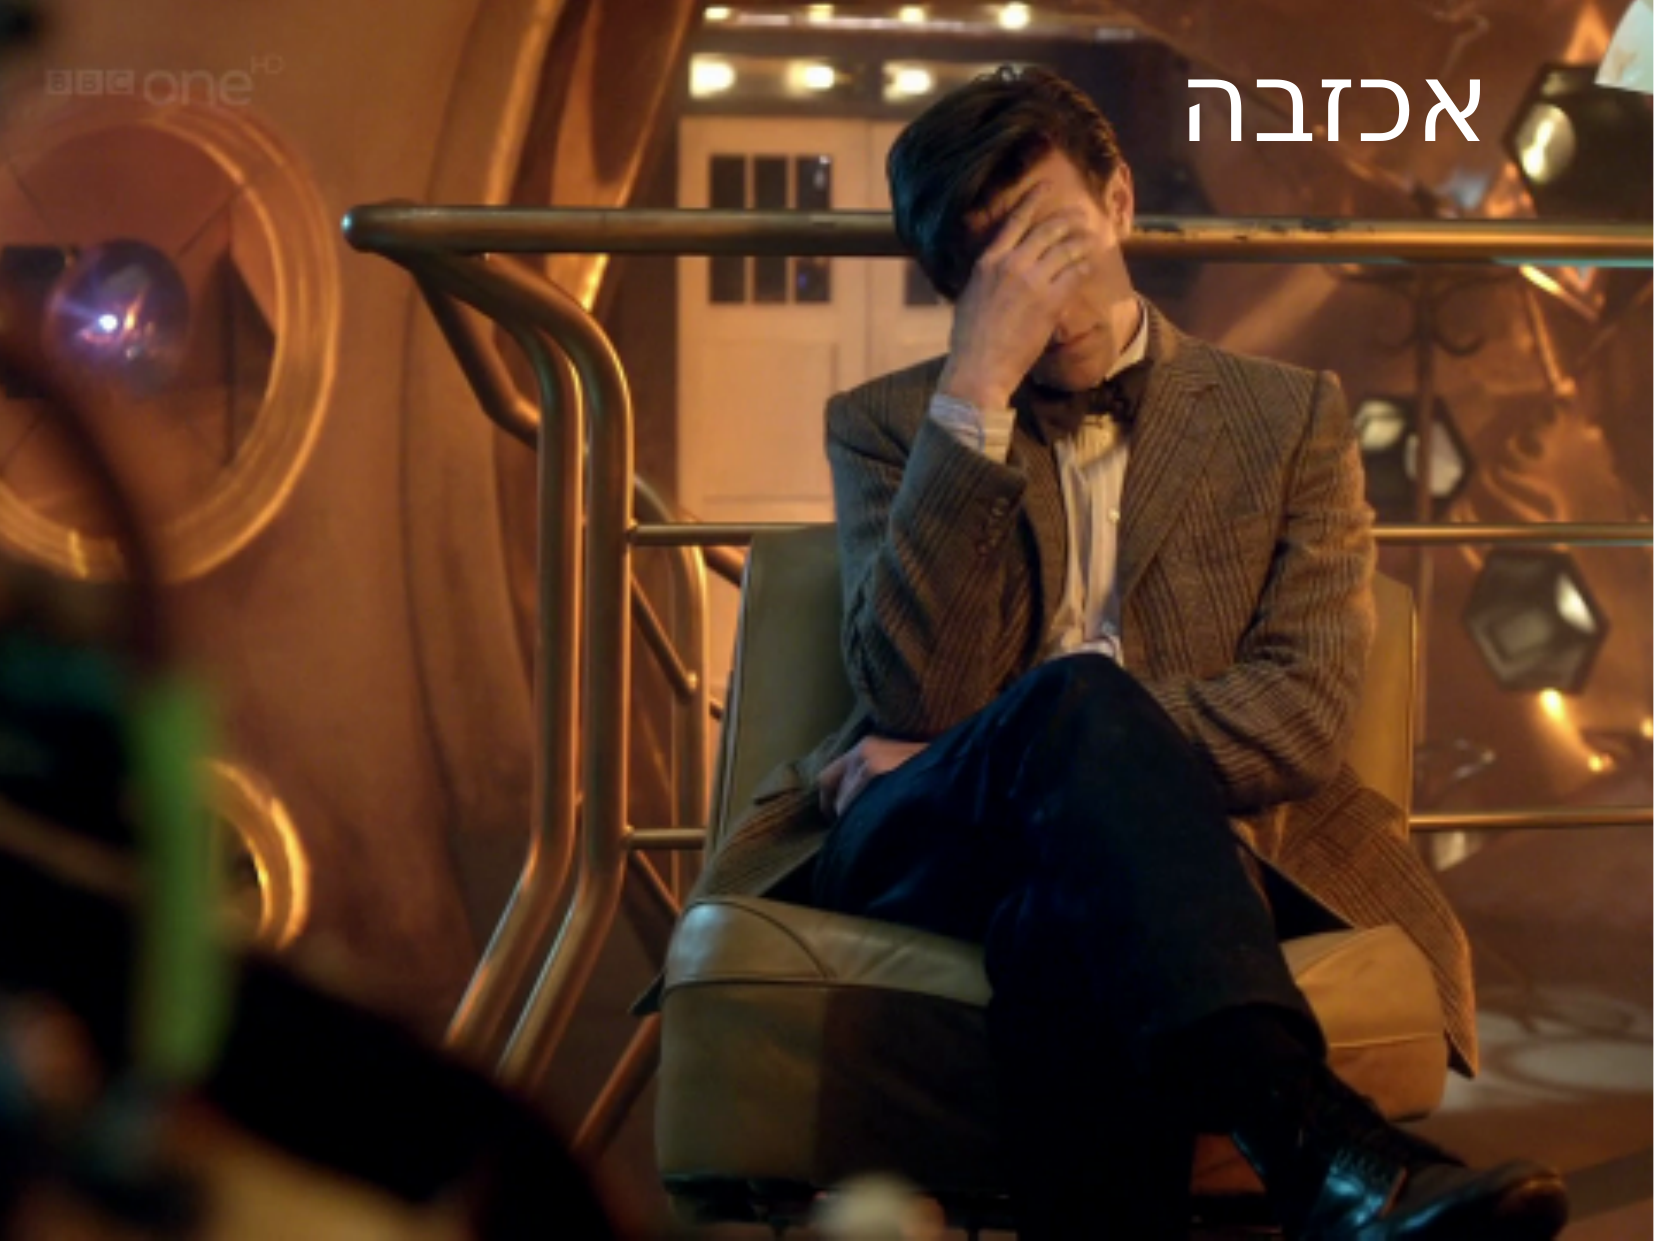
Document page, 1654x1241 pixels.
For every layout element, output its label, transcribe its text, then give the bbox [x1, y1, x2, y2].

picture [0, 0, 1654, 1241]
text_box אכזבה [1187, 29, 1506, 169]
